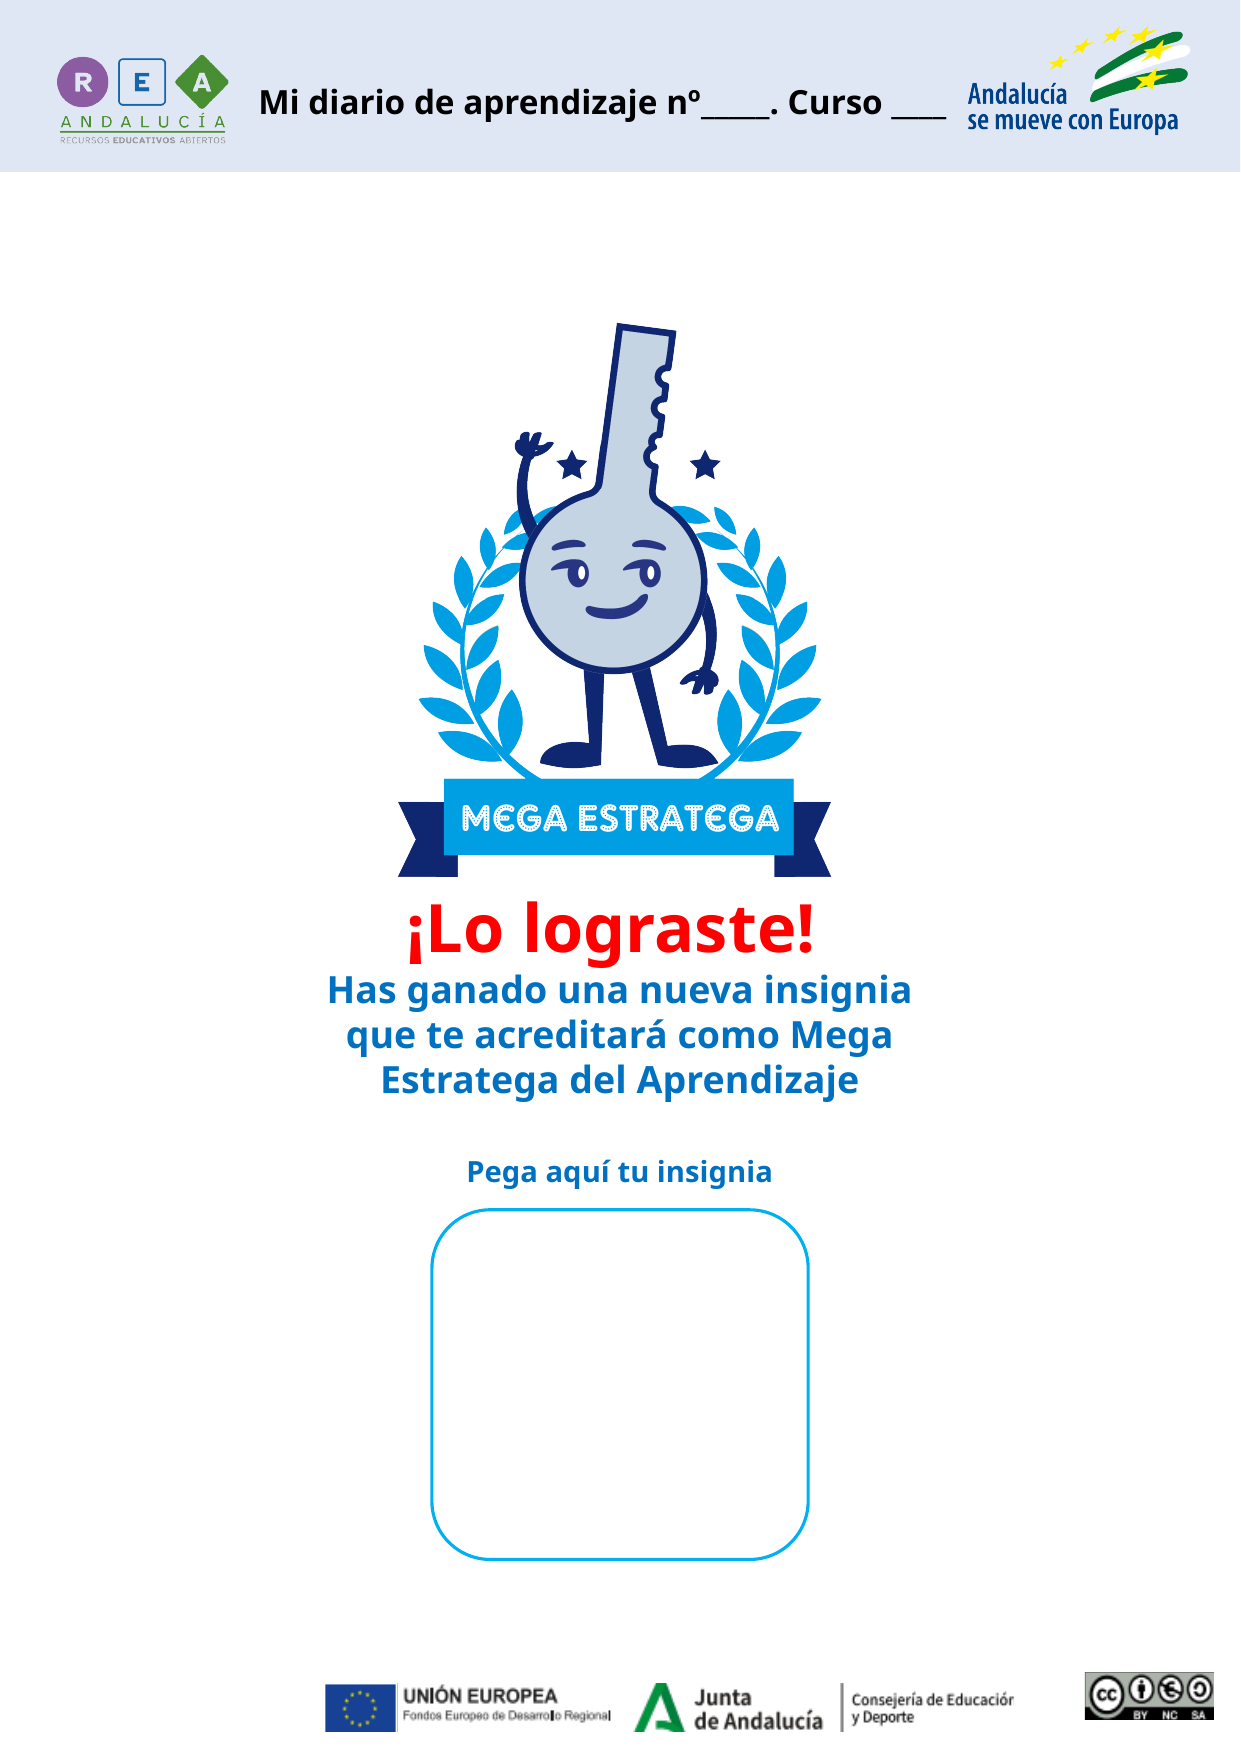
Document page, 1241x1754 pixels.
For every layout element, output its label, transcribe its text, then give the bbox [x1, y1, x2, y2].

text_box ¡Lo lograste! Has ganado una nueva insignia que te acreditará como Mega Estratega del Aprendizaje [285, 878, 955, 1073]
text_box [0, 0, 1241, 172]
picture [157, 172, 1044, 1042]
picture [1084, 1672, 1214, 1720]
picture [43, 50, 242, 148]
text_box Mi diario de aprendizaje nº_____. Curso ____ [243, 73, 961, 129]
picture [324, 1683, 1014, 1732]
picture [961, 23, 1197, 141]
text_box Pega aquí tu insignia [451, 1146, 789, 1196]
